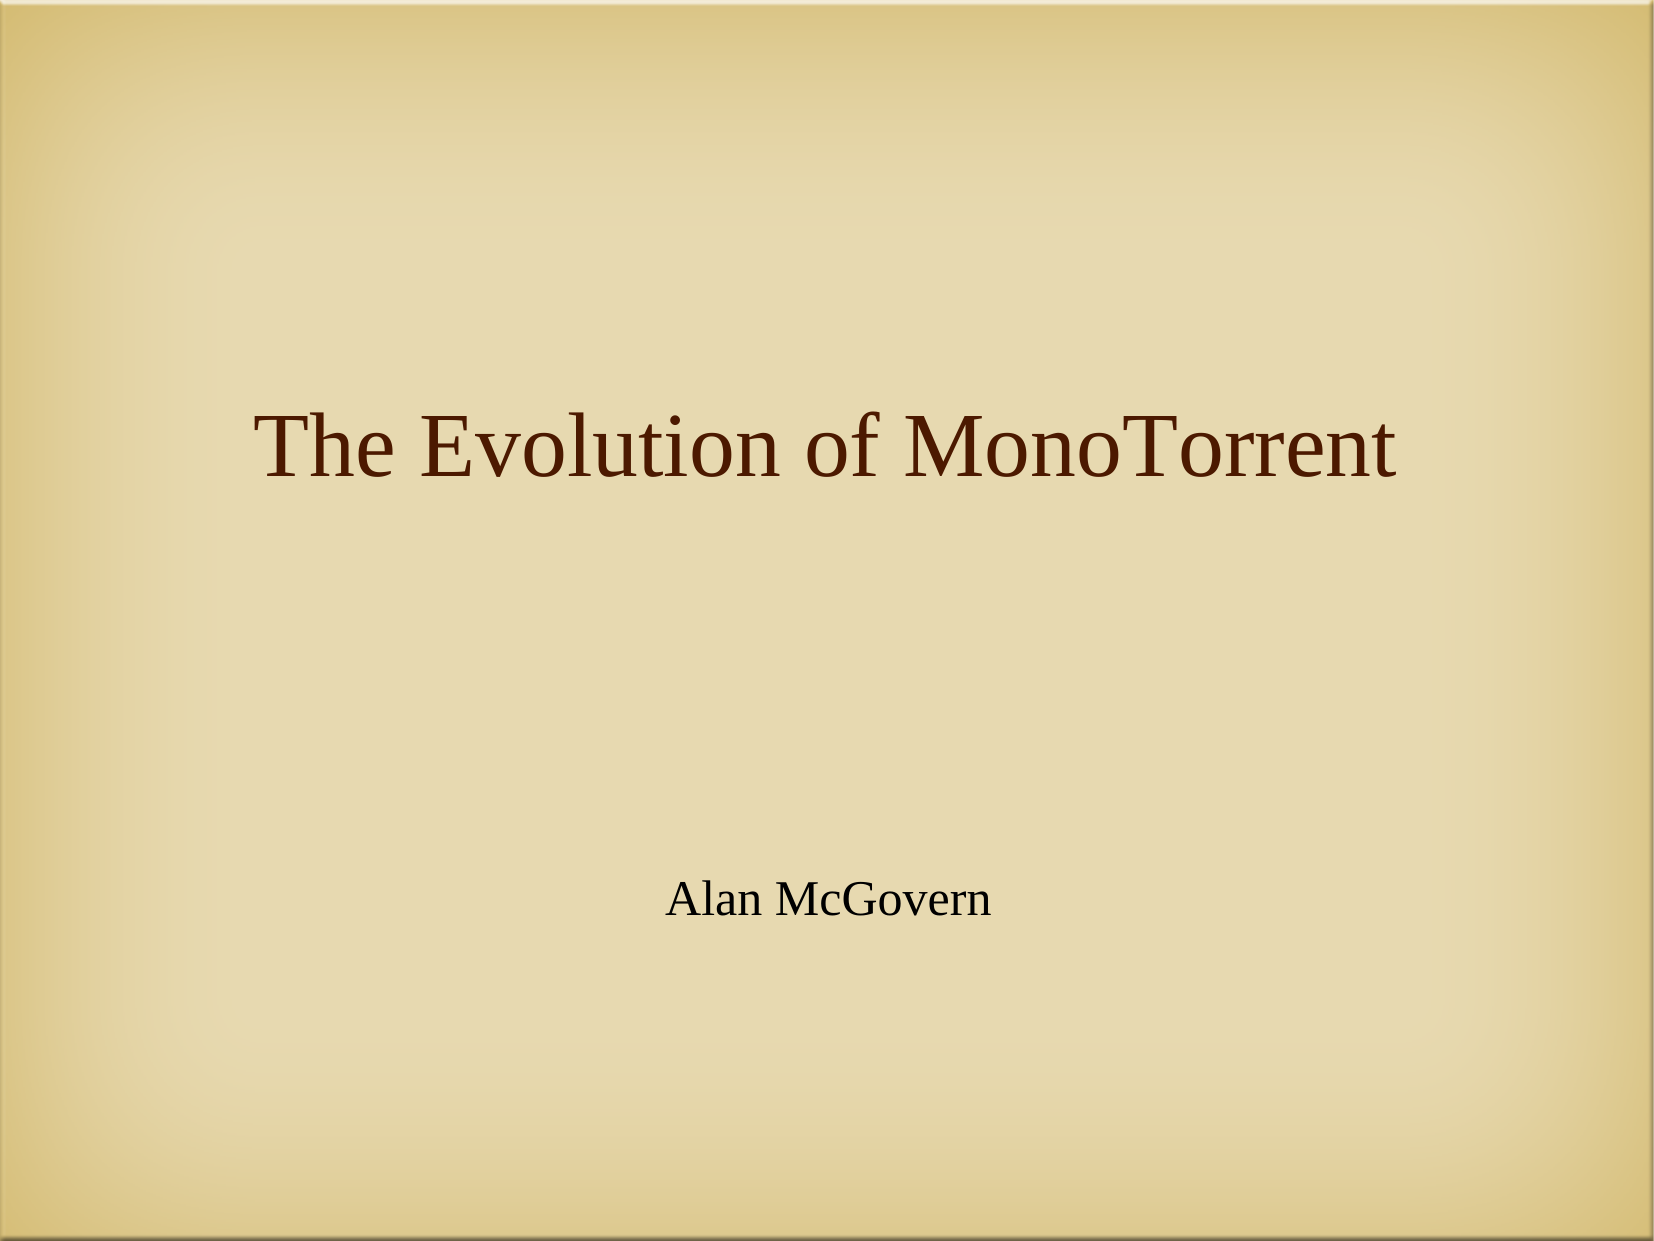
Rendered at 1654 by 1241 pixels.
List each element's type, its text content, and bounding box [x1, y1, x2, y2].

title The Evolution of MonoTorrent [120, 342, 1533, 550]
picture [0, 0, 1654, 1241]
text_box Alan McGovern [180, 870, 1477, 1152]
